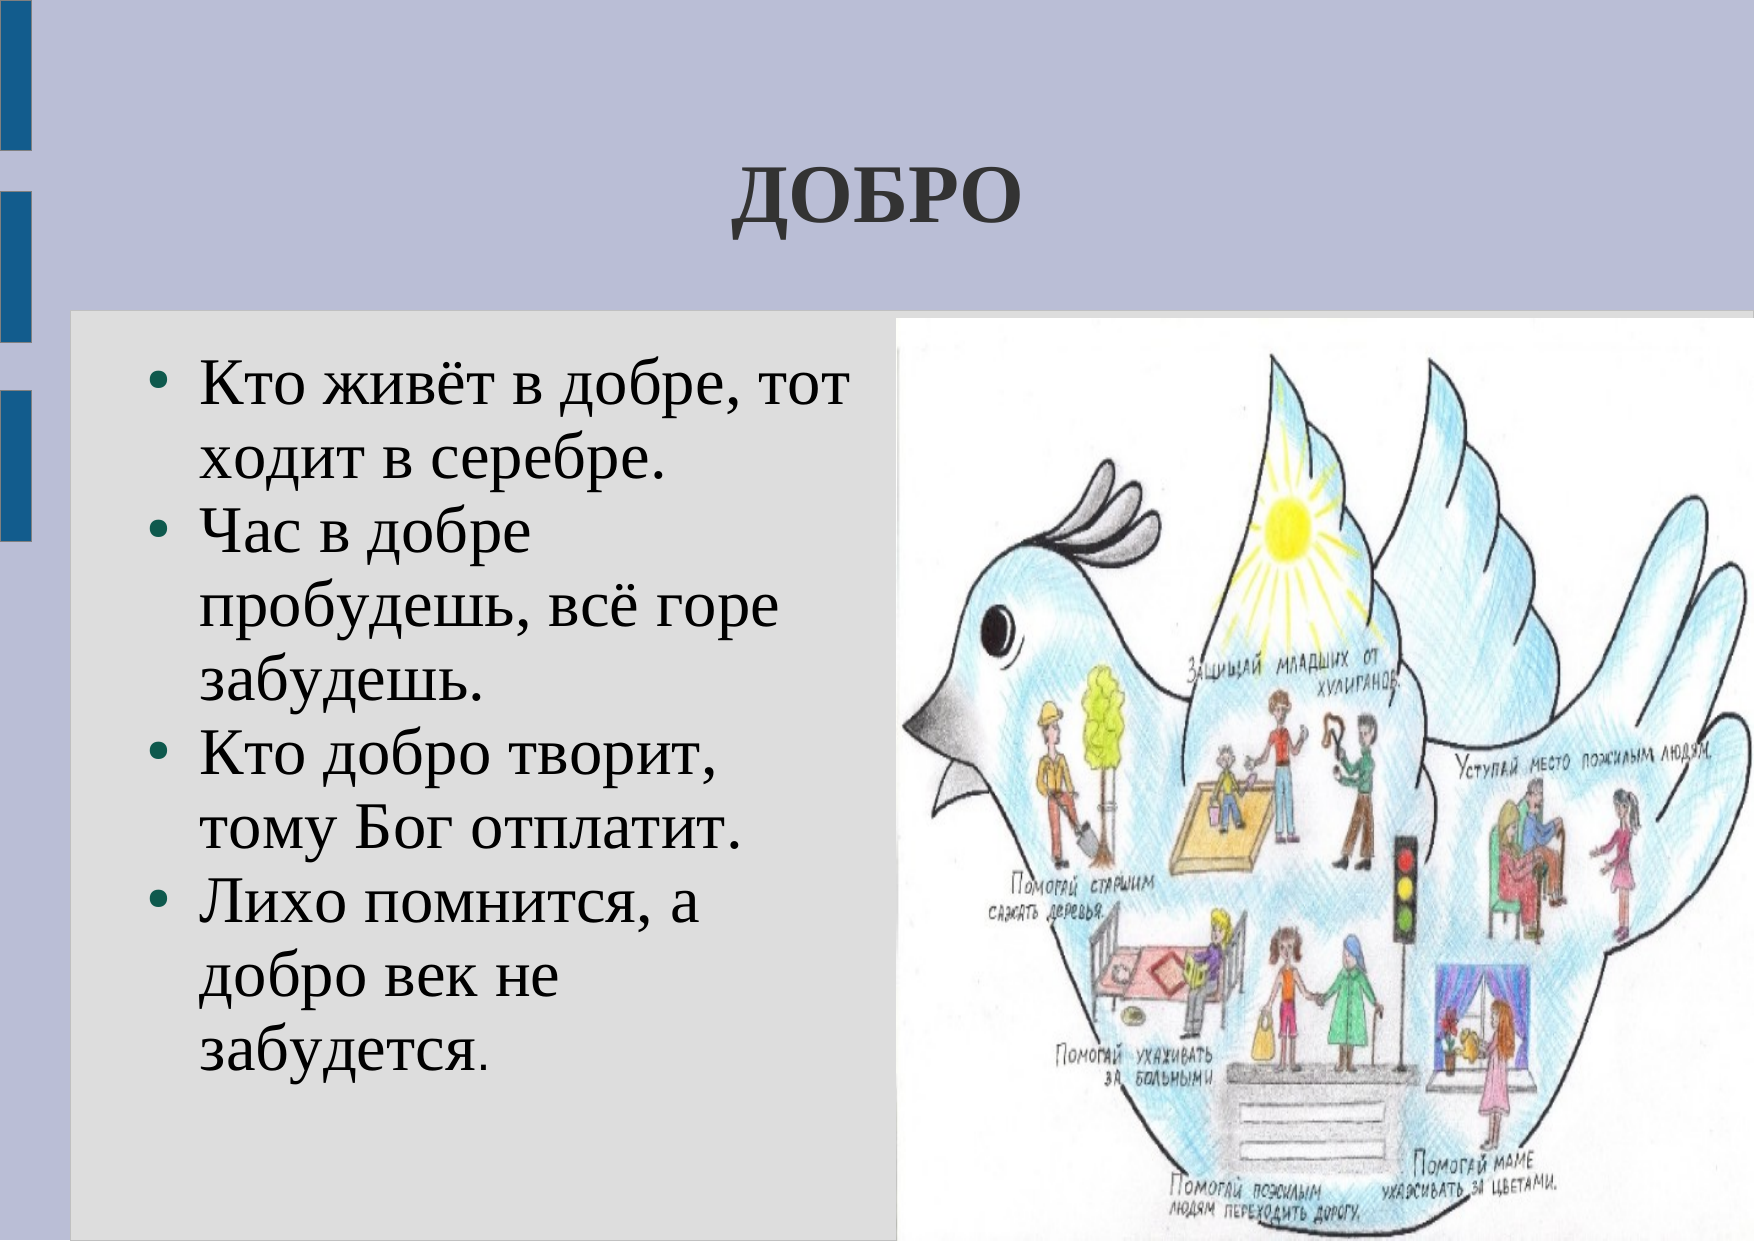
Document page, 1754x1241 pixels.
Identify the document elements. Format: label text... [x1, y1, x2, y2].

picture [896, 318, 1754, 1241]
list Кто живёт в добре, тот ходит в серебре. Час в добре пробудешь, всё горе забудешь. Кто добро творит, тому Бог отплатит. Лихо помнится, а добро век не забудется. [128, 344, 860, 1127]
title ДОБРО [128, 91, 1627, 299]
